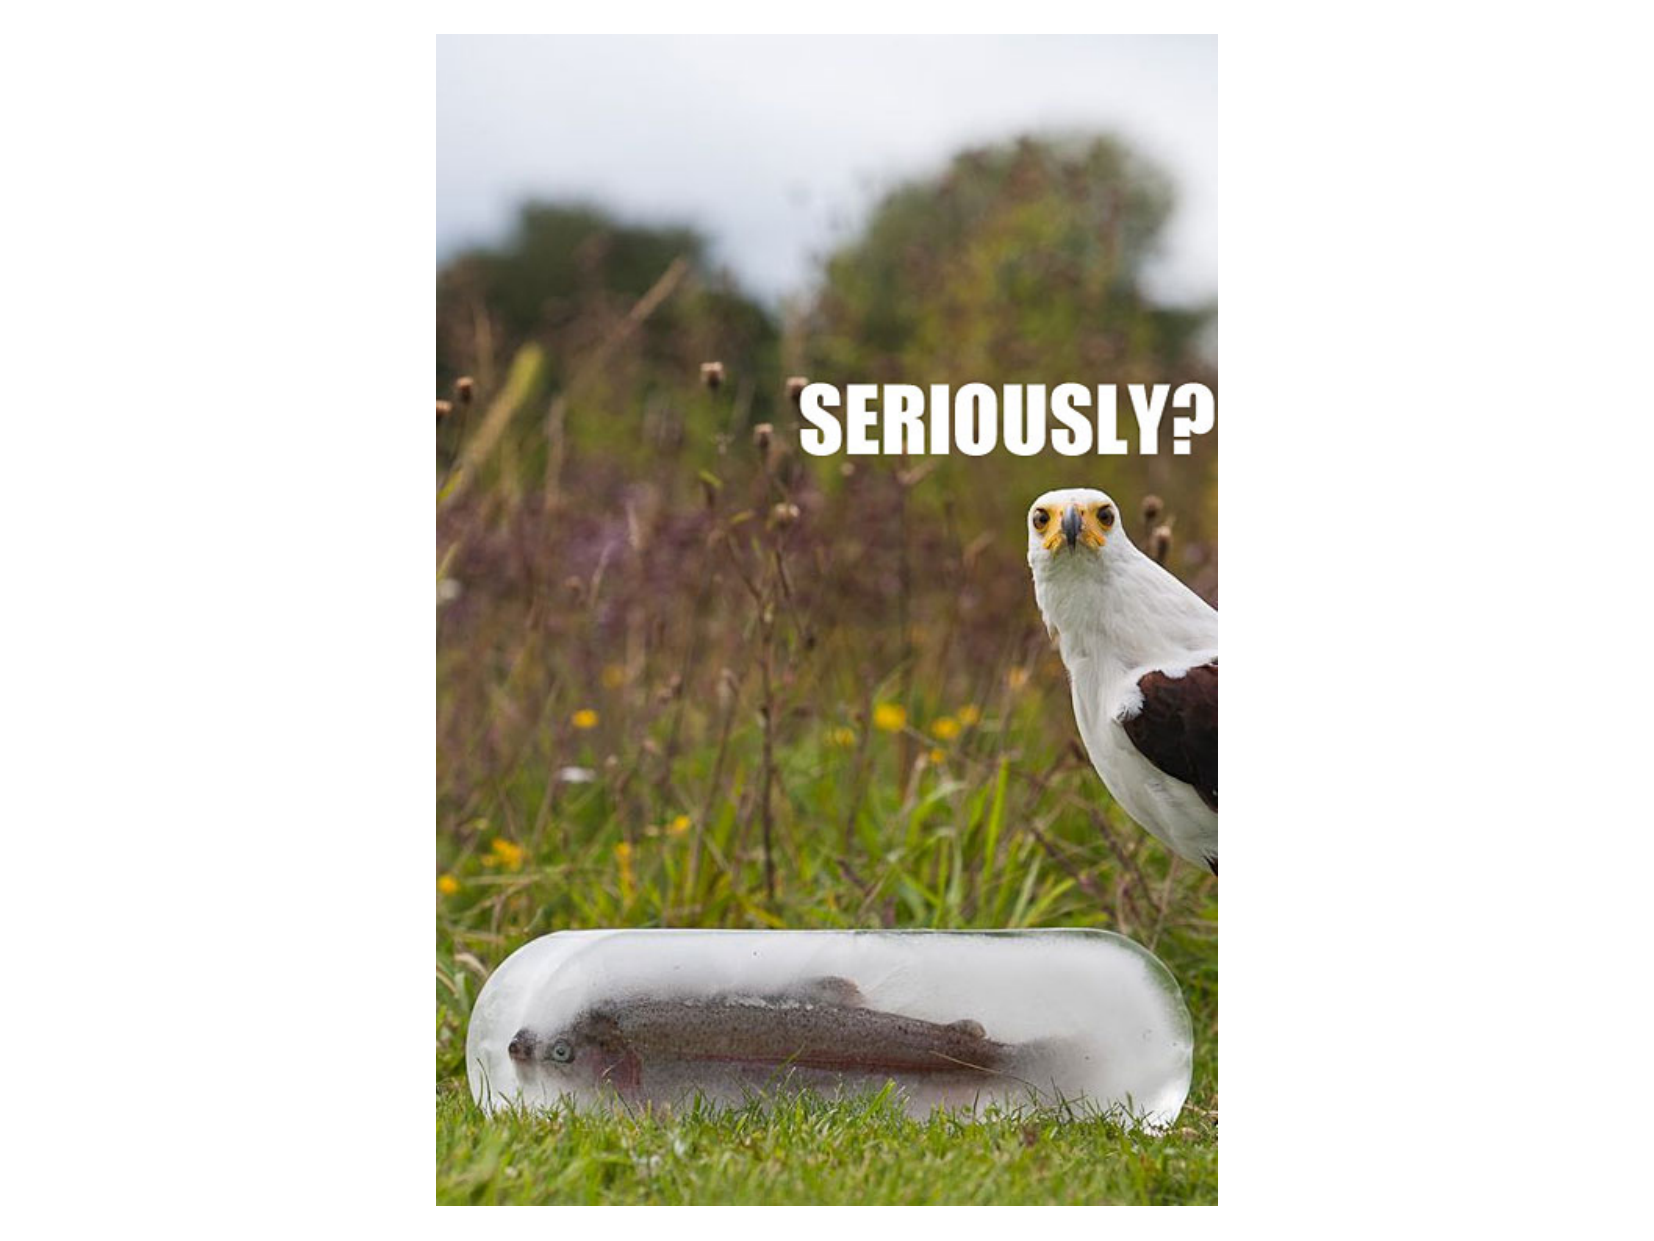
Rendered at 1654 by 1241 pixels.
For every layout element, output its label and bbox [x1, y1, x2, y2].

picture [436, 34, 1218, 1207]
